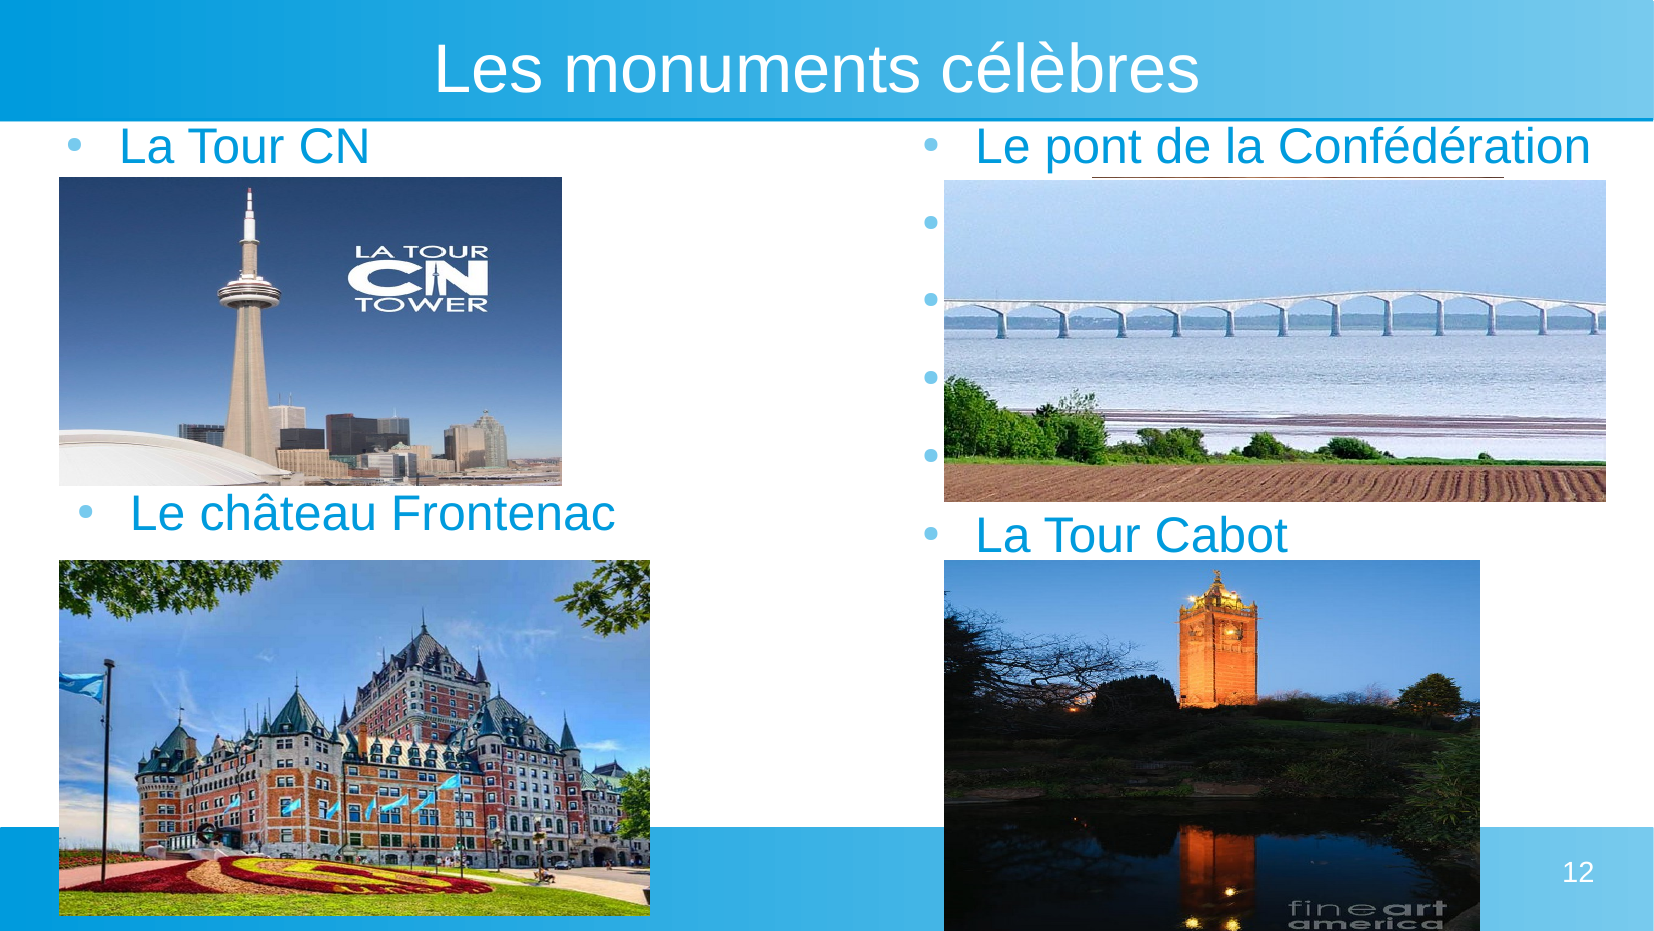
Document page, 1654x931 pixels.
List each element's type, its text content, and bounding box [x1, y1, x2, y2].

list Le château Frontenac [59, 485, 809, 768]
list Le pont de la Confédération La Tour Cabot [904, 118, 1654, 798]
picture [944, 560, 1480, 931]
picture [59, 177, 562, 486]
picture [944, 180, 1606, 502]
picture [59, 560, 650, 916]
title Les monuments célèbres [59, 29, 1595, 108]
list La Tour CN [48, 118, 798, 400]
